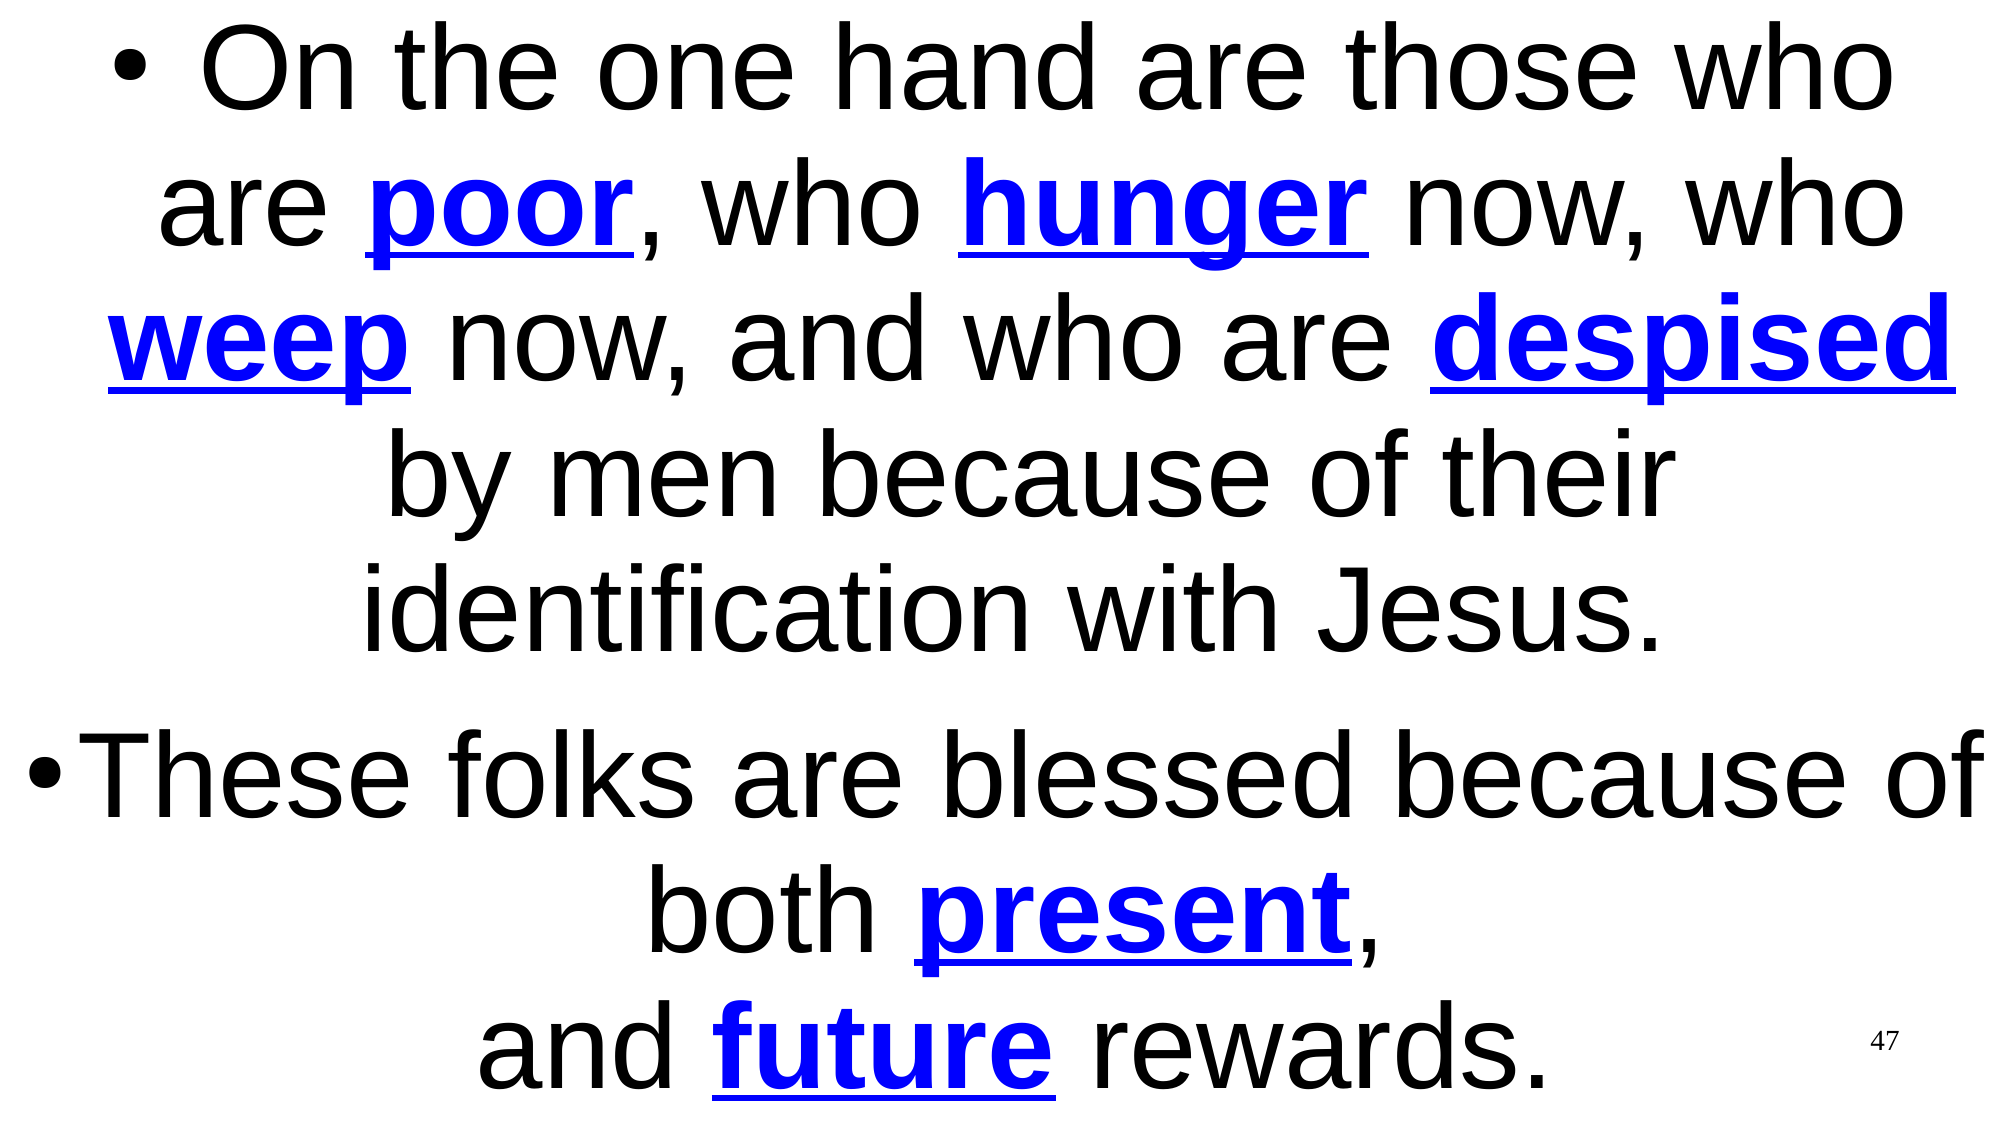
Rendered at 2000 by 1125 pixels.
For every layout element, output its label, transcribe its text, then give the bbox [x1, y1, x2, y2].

list On the one hand are those who are poor, who hunger now, who weep now, and who are despised by men because of their identification with Jesus. These folks are blessed because of both present, and future rewards. [0, 0, 1996, 1123]
